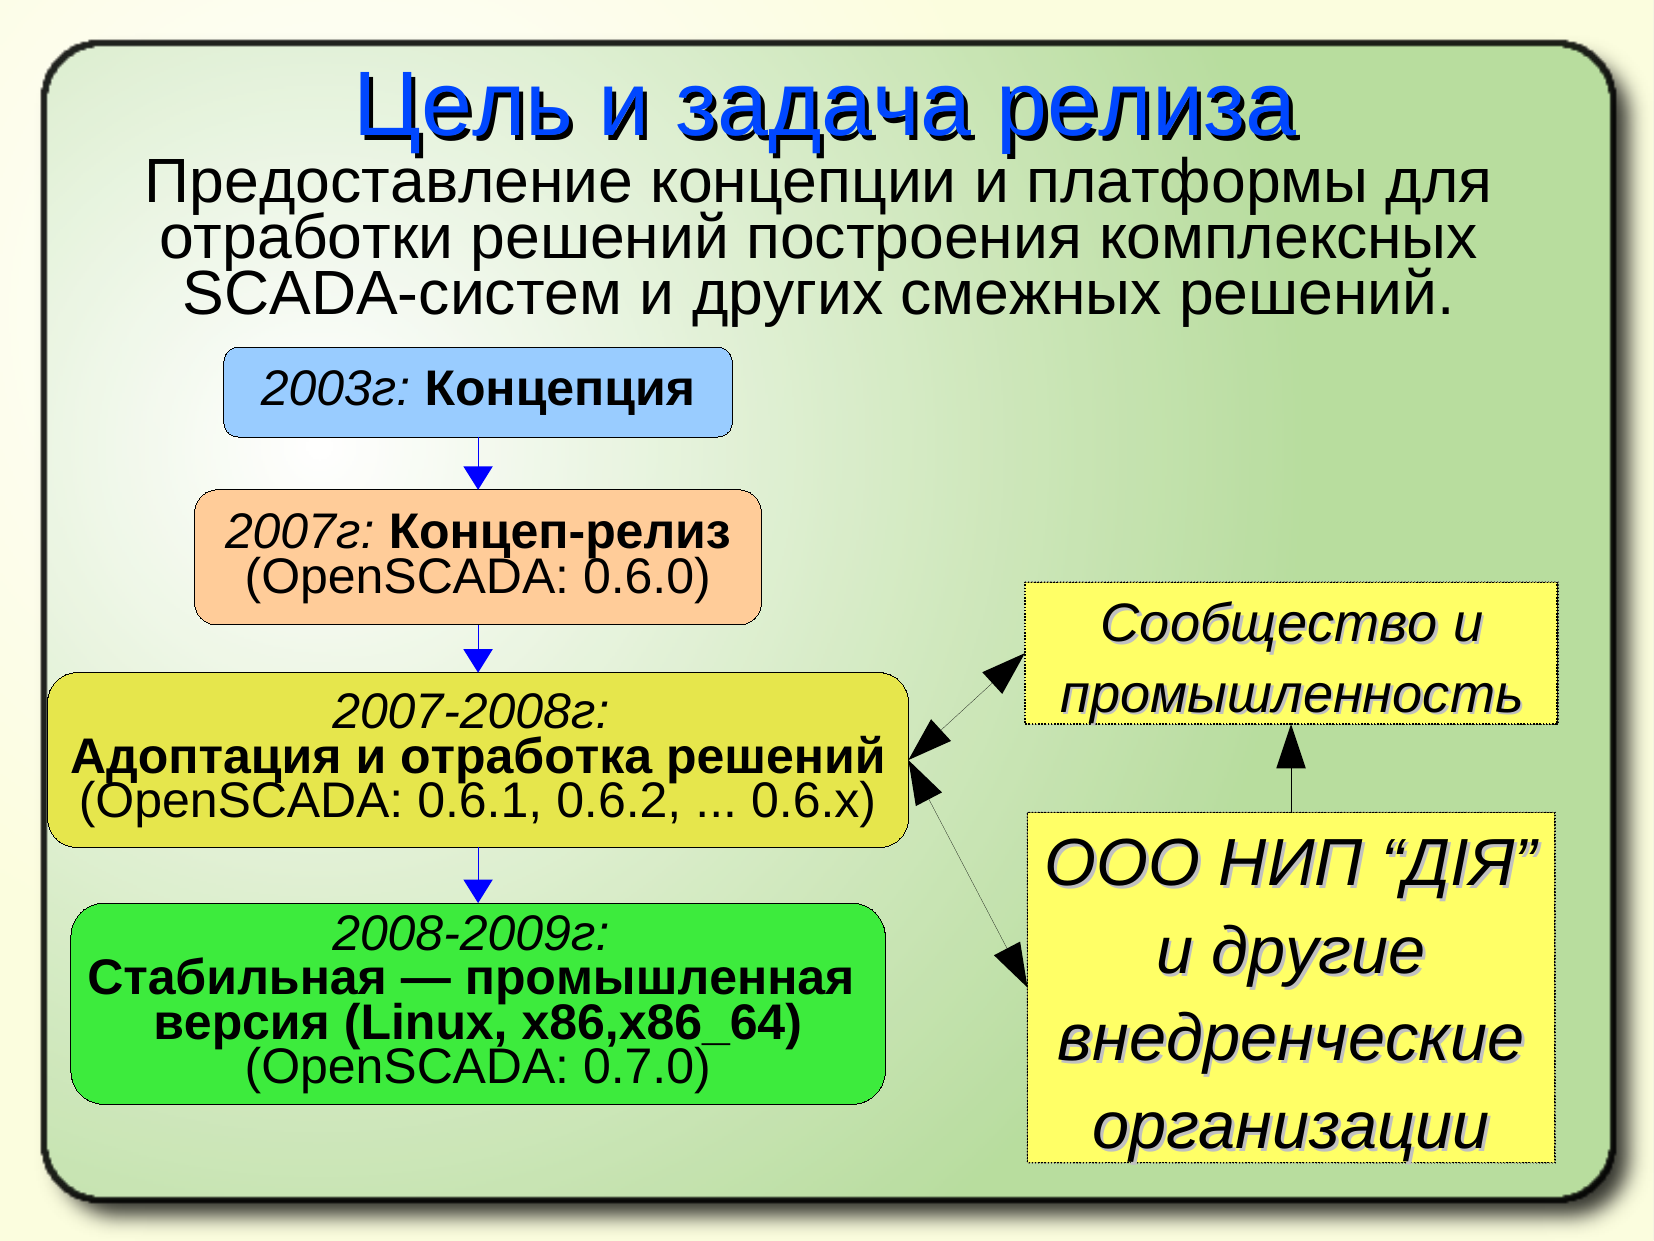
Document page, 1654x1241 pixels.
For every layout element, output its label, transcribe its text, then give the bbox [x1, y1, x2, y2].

text_box 2003г: Концепция [223, 347, 733, 438]
list ООО НИП “ДІЯ” и другие внедренческие организации [1027, 812, 1555, 1150]
list Сообщество и промышленность [1024, 582, 1558, 723]
text_box 2008-2009г: Стабильная — промышленная версия (Linux, x86,x86_64) (OpenSCADA: 0.7.0) [70, 903, 886, 1105]
text_box 2007г: Концеп-релиз (OpenSCADA: 0.6.0) [194, 489, 762, 625]
title Цель и задача релиза [119, 39, 1532, 150]
text_box 2007-2008г: Адоптация и отработка решений (OpenSCADA: 0.6.1, 0.6.2, ... 0.6.x) [47, 672, 909, 848]
text_box Предоставление концепции и платформы для отработки решений построения комплексных SCADA-систем и других смежных решений. [47, 150, 1592, 371]
picture [0, 0, 1654, 1241]
